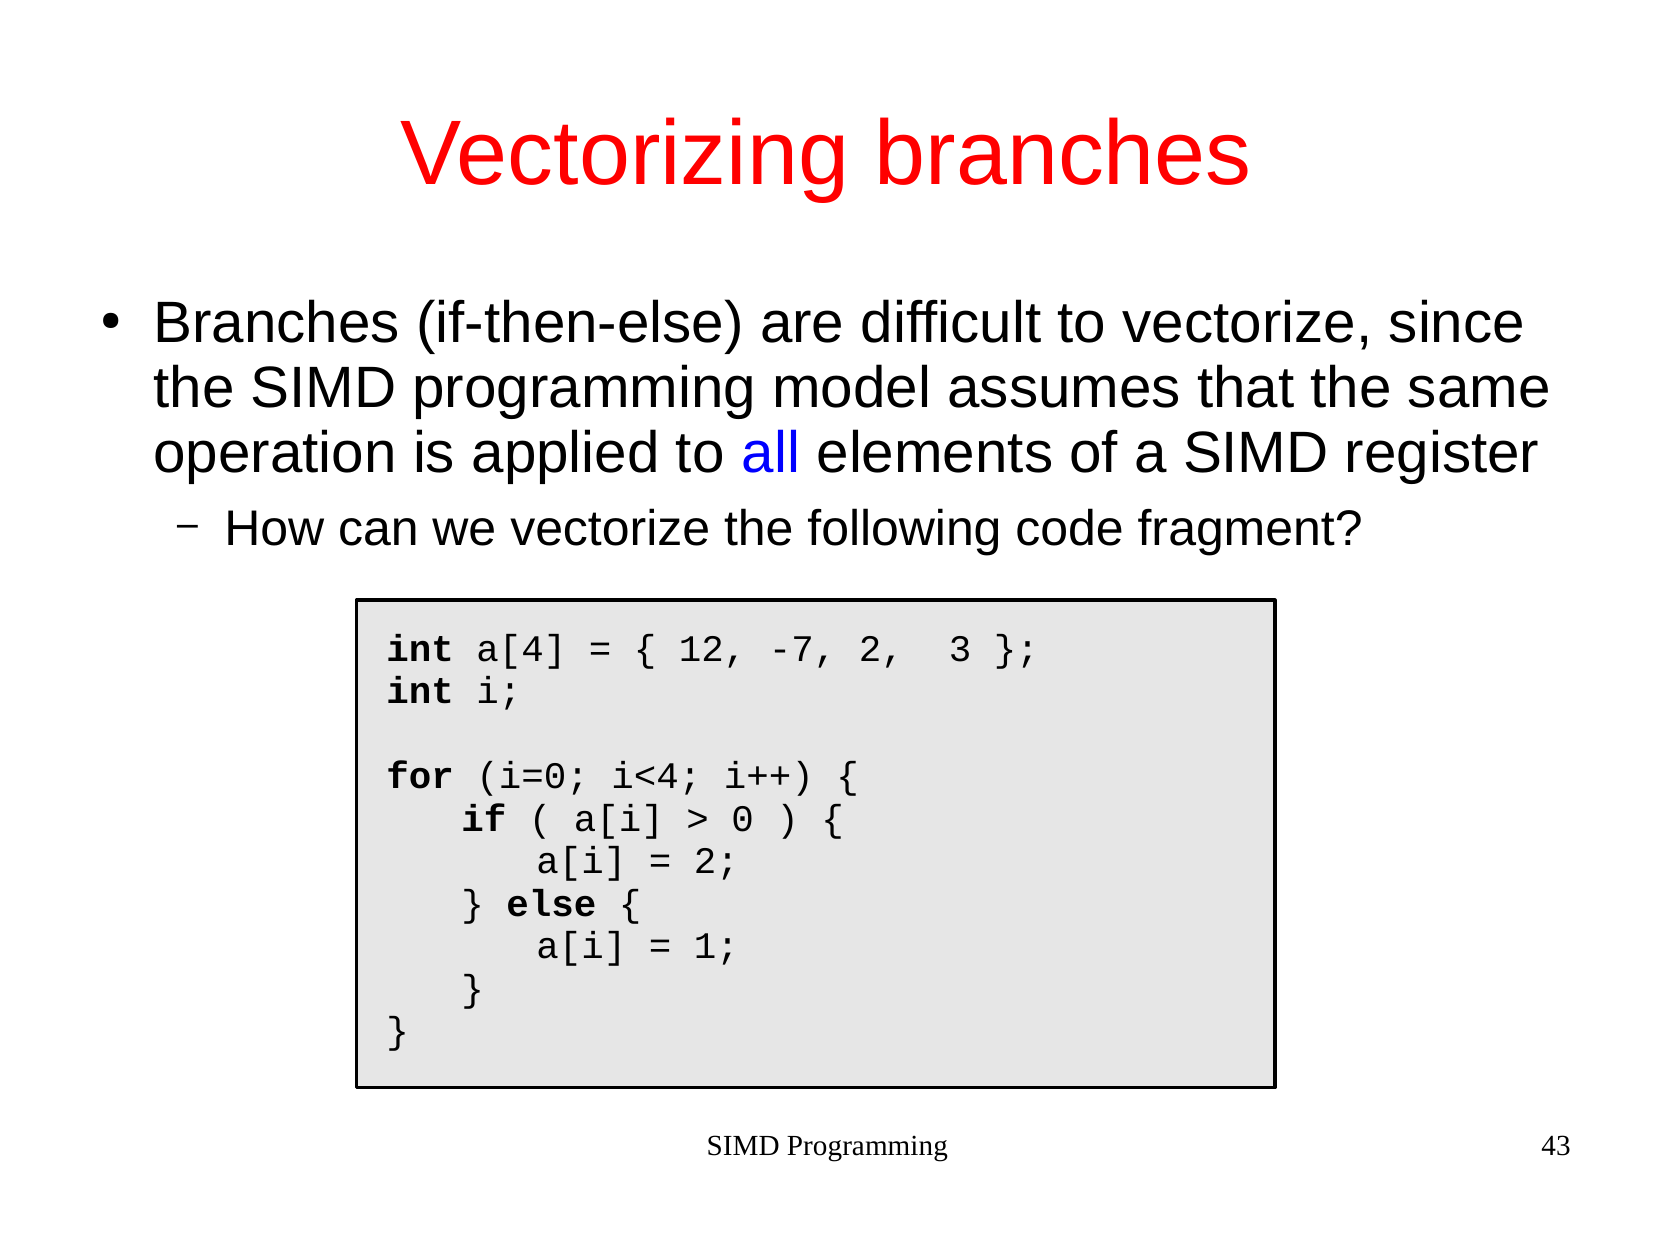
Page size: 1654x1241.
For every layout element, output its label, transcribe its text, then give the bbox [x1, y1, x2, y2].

title Vectorizing branches [82, 49, 1571, 257]
text_box int a[4] = { 12, -7, 2, 3 }; int i; for (i=0; i<4; i++) { if ( a[i] > 0 ) { a[i] = 2; } else { a[i] = 1; } } [356, 600, 1276, 1088]
list Branches (if-then-else) are difficult to vectorize, since the SIMD programming model assumes that the same operation is applied to all elements of a SIMD register How can we vectorize the following code fragment? [82, 290, 1571, 1109]
